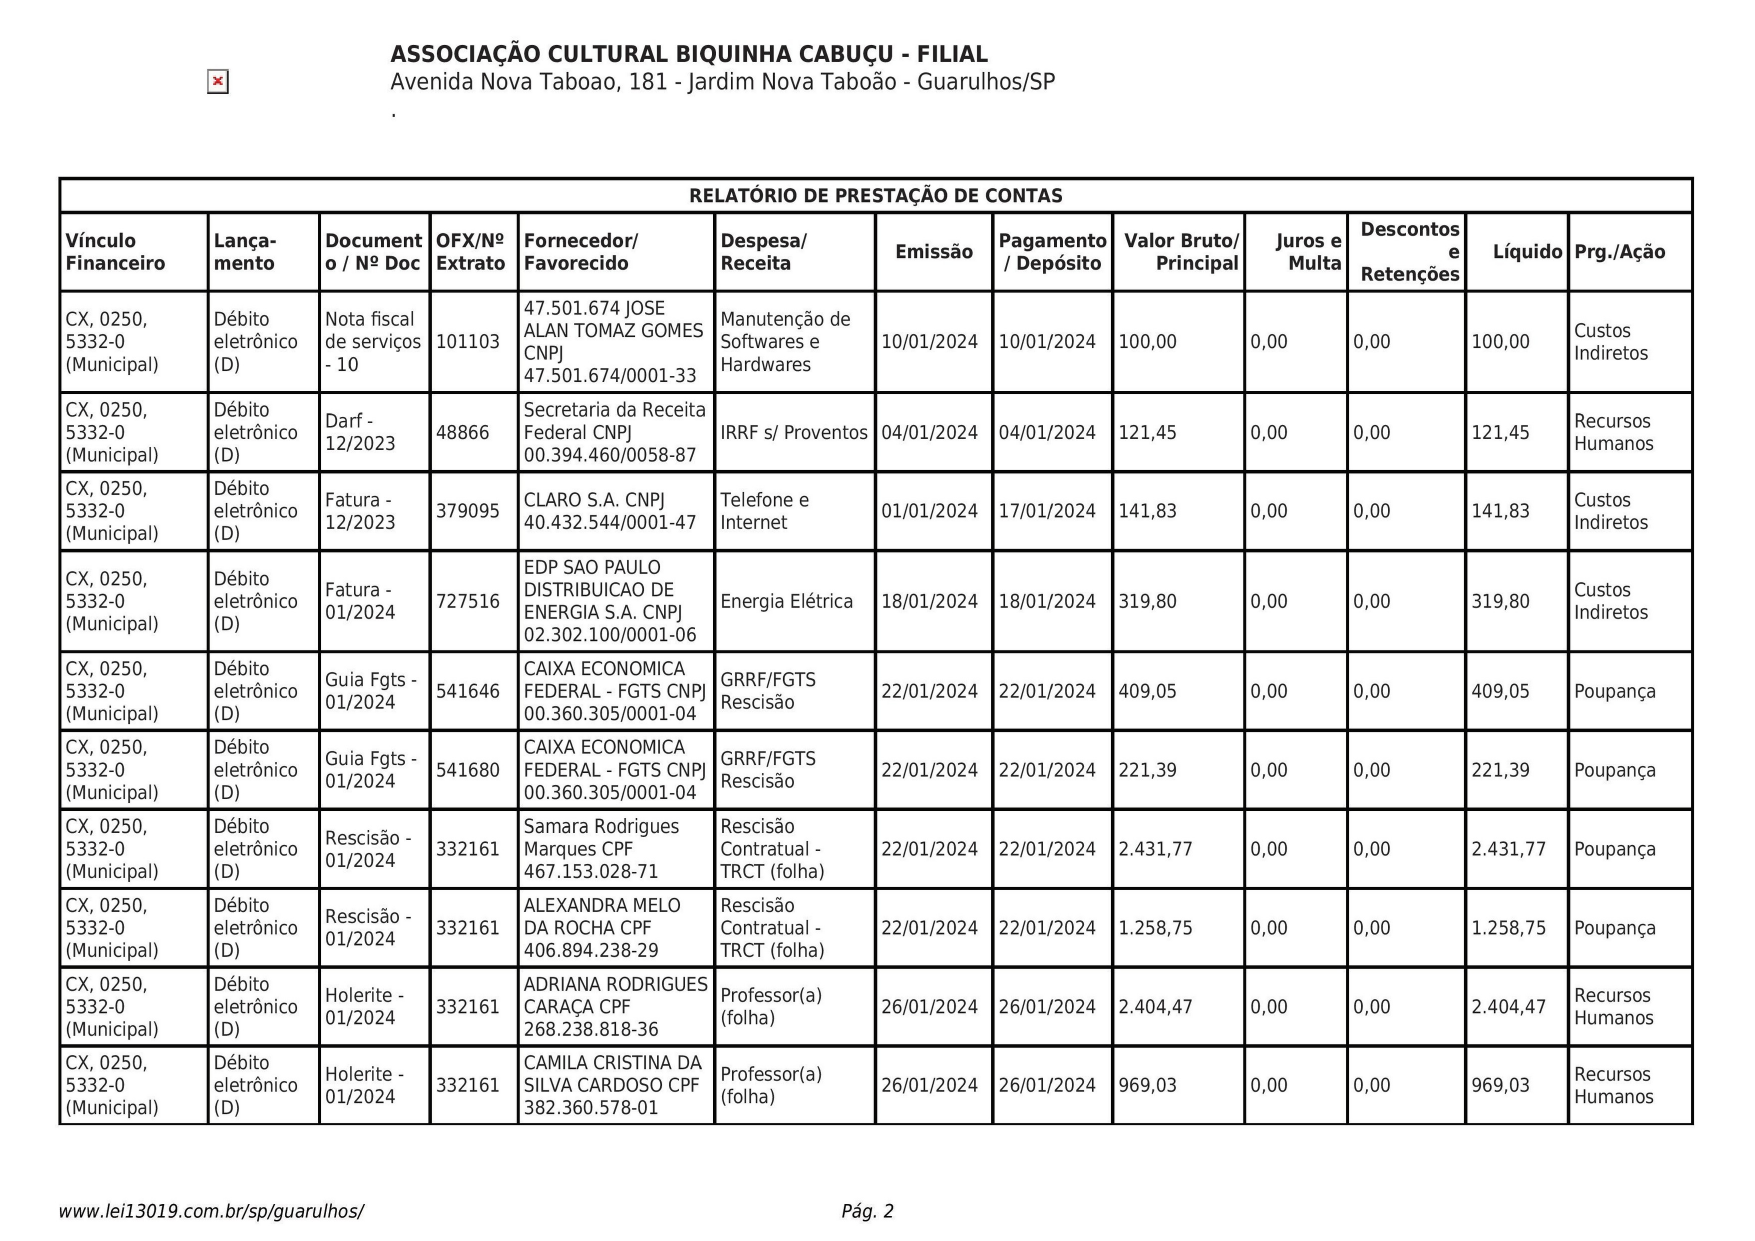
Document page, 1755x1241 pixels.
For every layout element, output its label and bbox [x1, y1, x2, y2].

text_box [0, 0, 1752, 1240]
